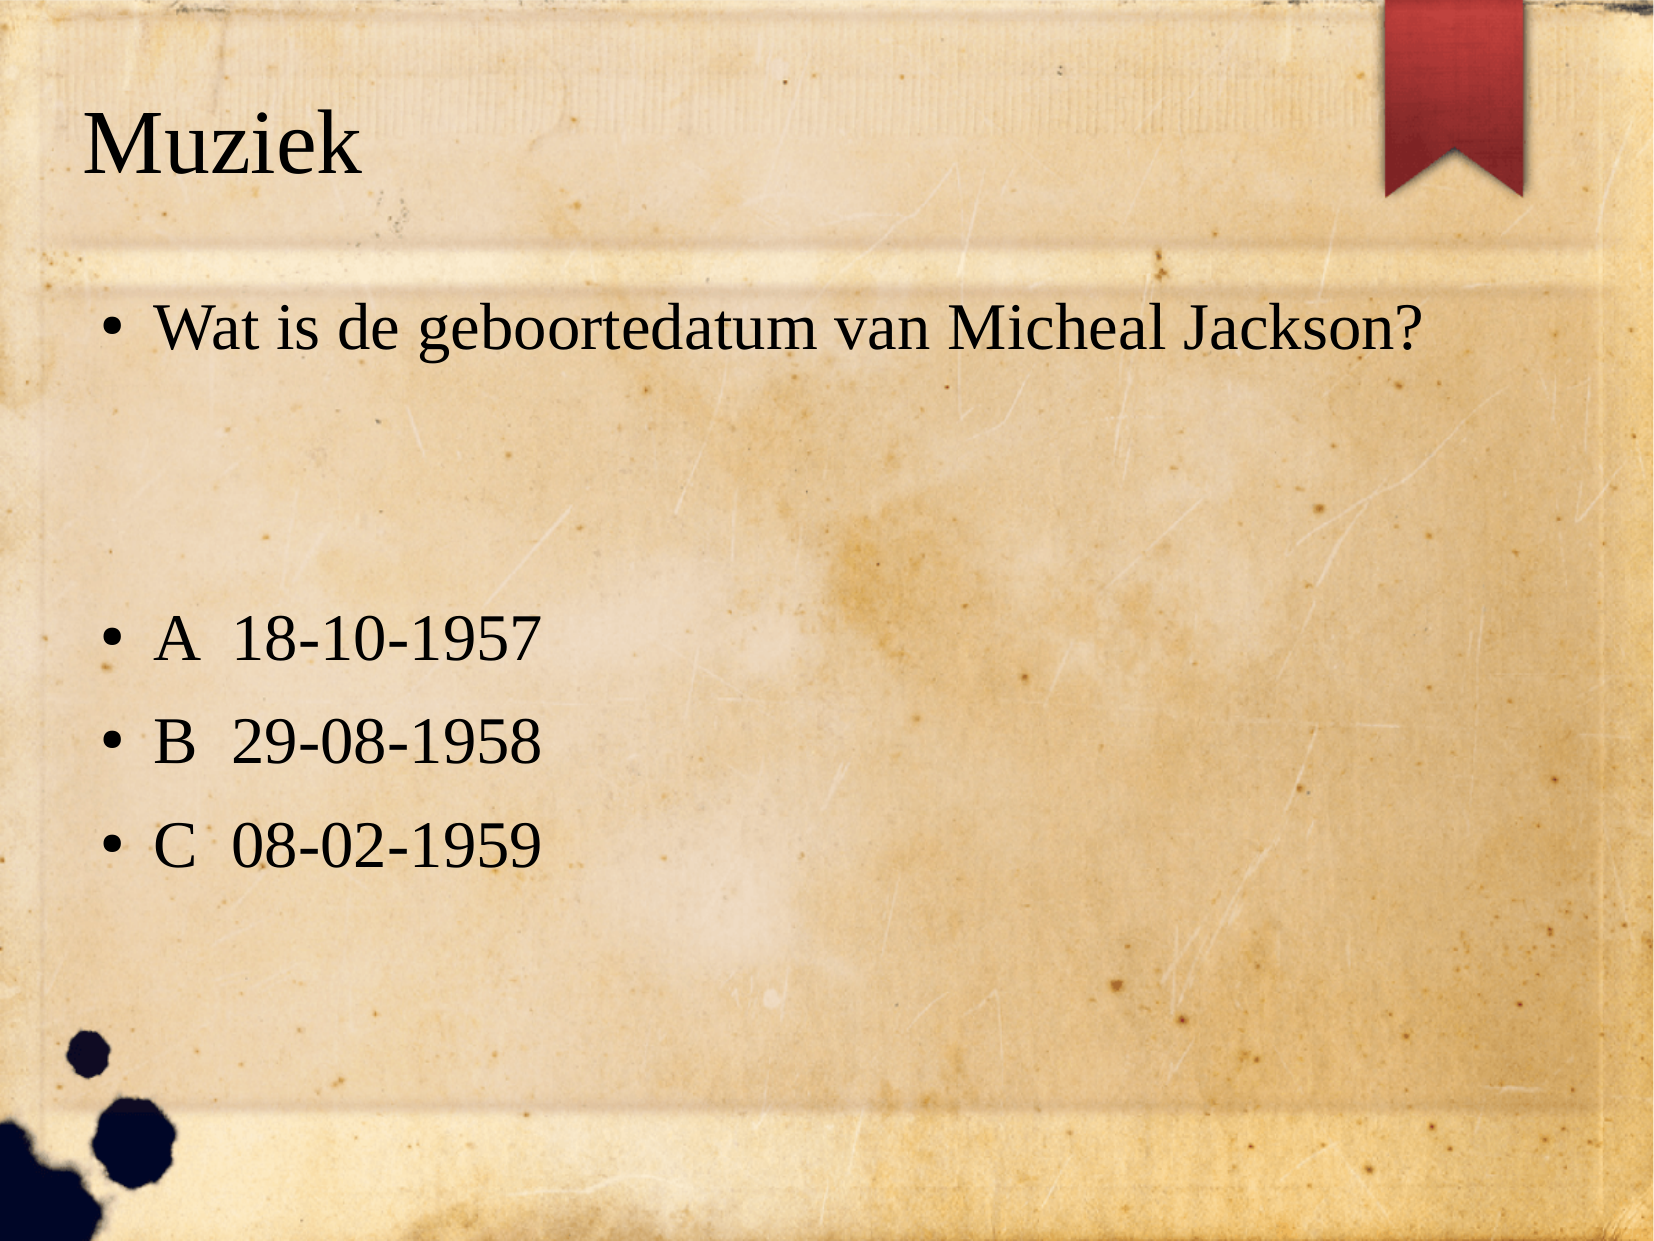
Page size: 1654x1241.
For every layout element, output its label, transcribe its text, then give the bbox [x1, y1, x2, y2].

picture [0, 0, 1654, 1241]
list Wat is de geboortedatum van Micheal Jackson? A 18-10-1957 B 29-08-1958 C 08-02-1959 [82, 290, 1538, 1010]
title Muziek [82, 49, 1347, 237]
